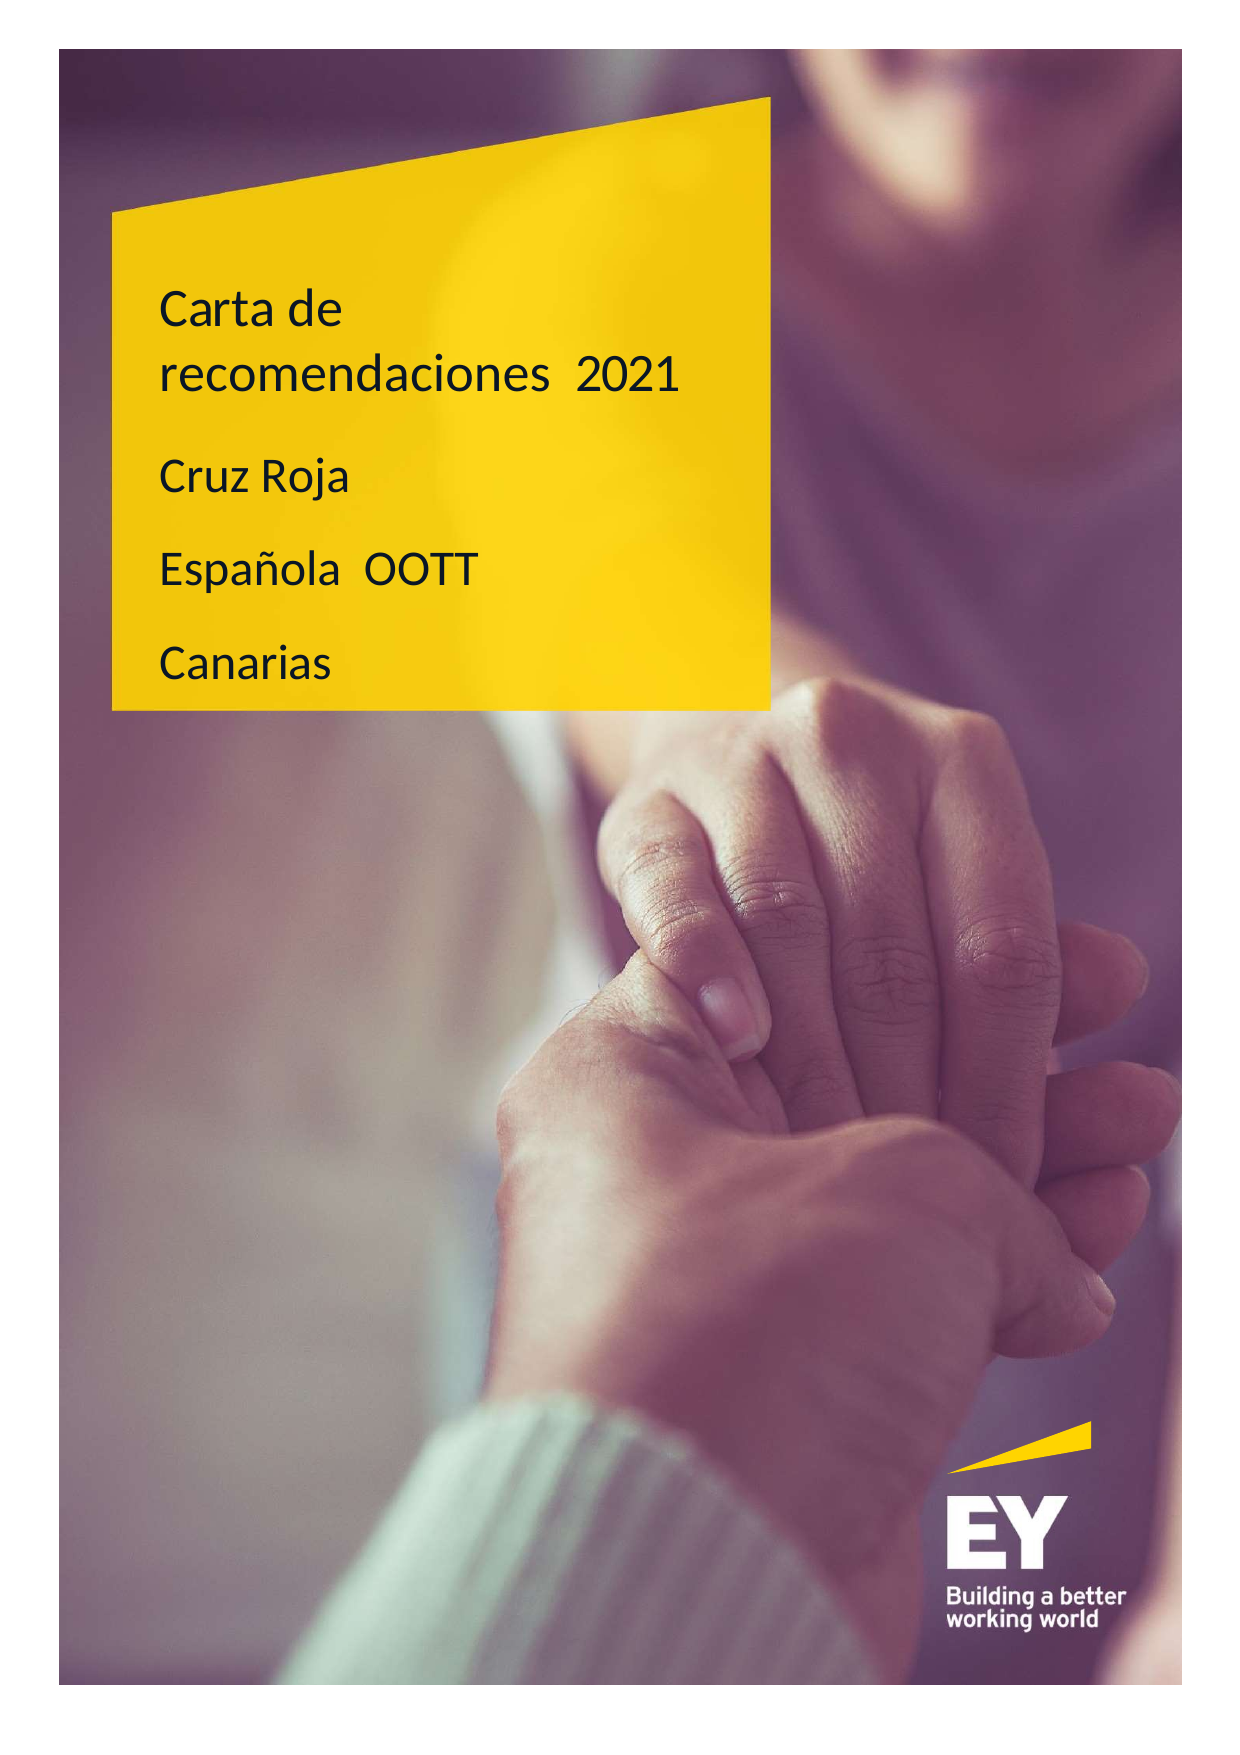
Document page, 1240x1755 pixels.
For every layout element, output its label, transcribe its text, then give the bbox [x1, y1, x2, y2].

text_box [947, 1421, 1092, 1474]
picture [59, 49, 1182, 1686]
text_box Carta de recomendaciones 2021 Cruz Roja Española OOTT Canarias [157, 270, 703, 598]
